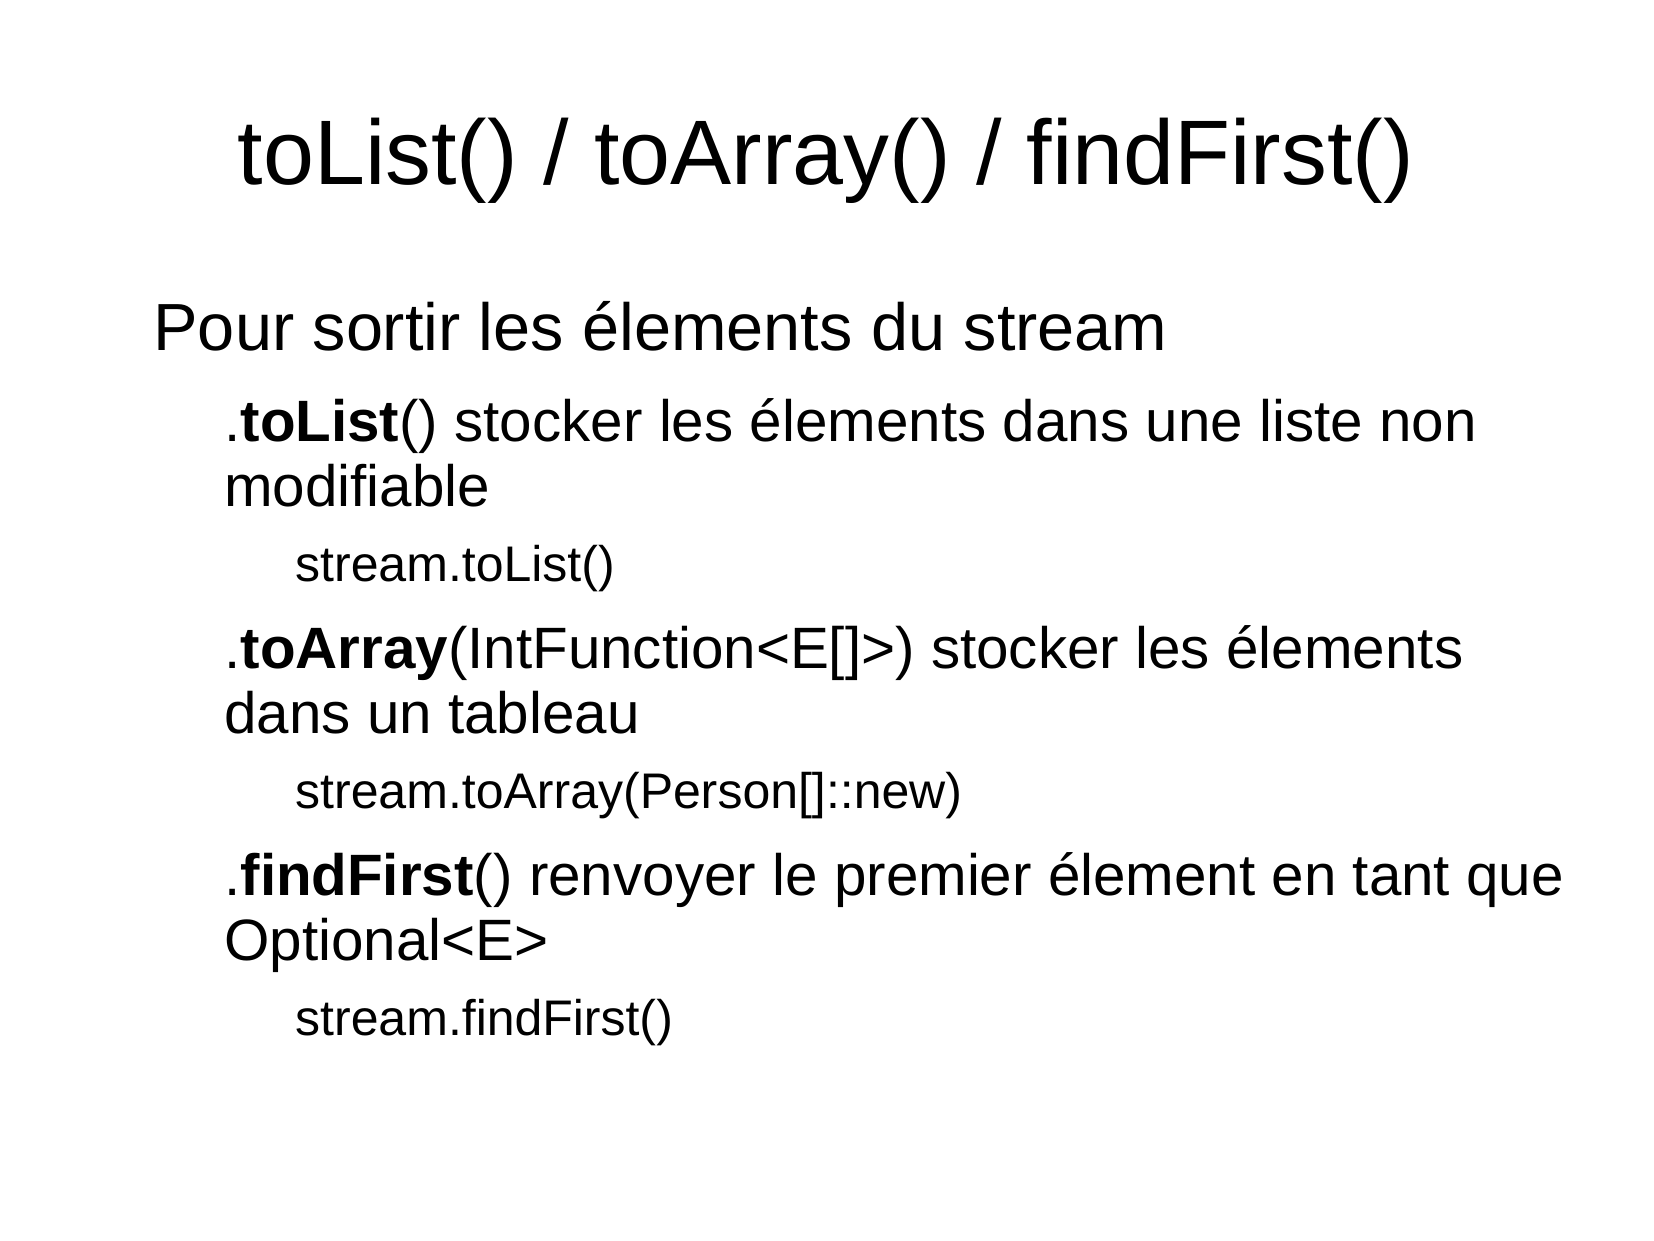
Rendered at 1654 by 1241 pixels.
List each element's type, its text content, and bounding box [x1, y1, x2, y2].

list Pour sortir les élements du stream .toList() stocker les élements dans une liste non modifiable stream.toList() .toArray(IntFunction<E[]>) stocker les élements dans un tableau stream.toArray(Person[]::new) .findFirst() renvoyer le premier élement en tant que Optional<E> stream.findFirst() [82, 290, 1571, 1096]
title toList() / toArray() / findFirst() [82, 49, 1571, 257]
